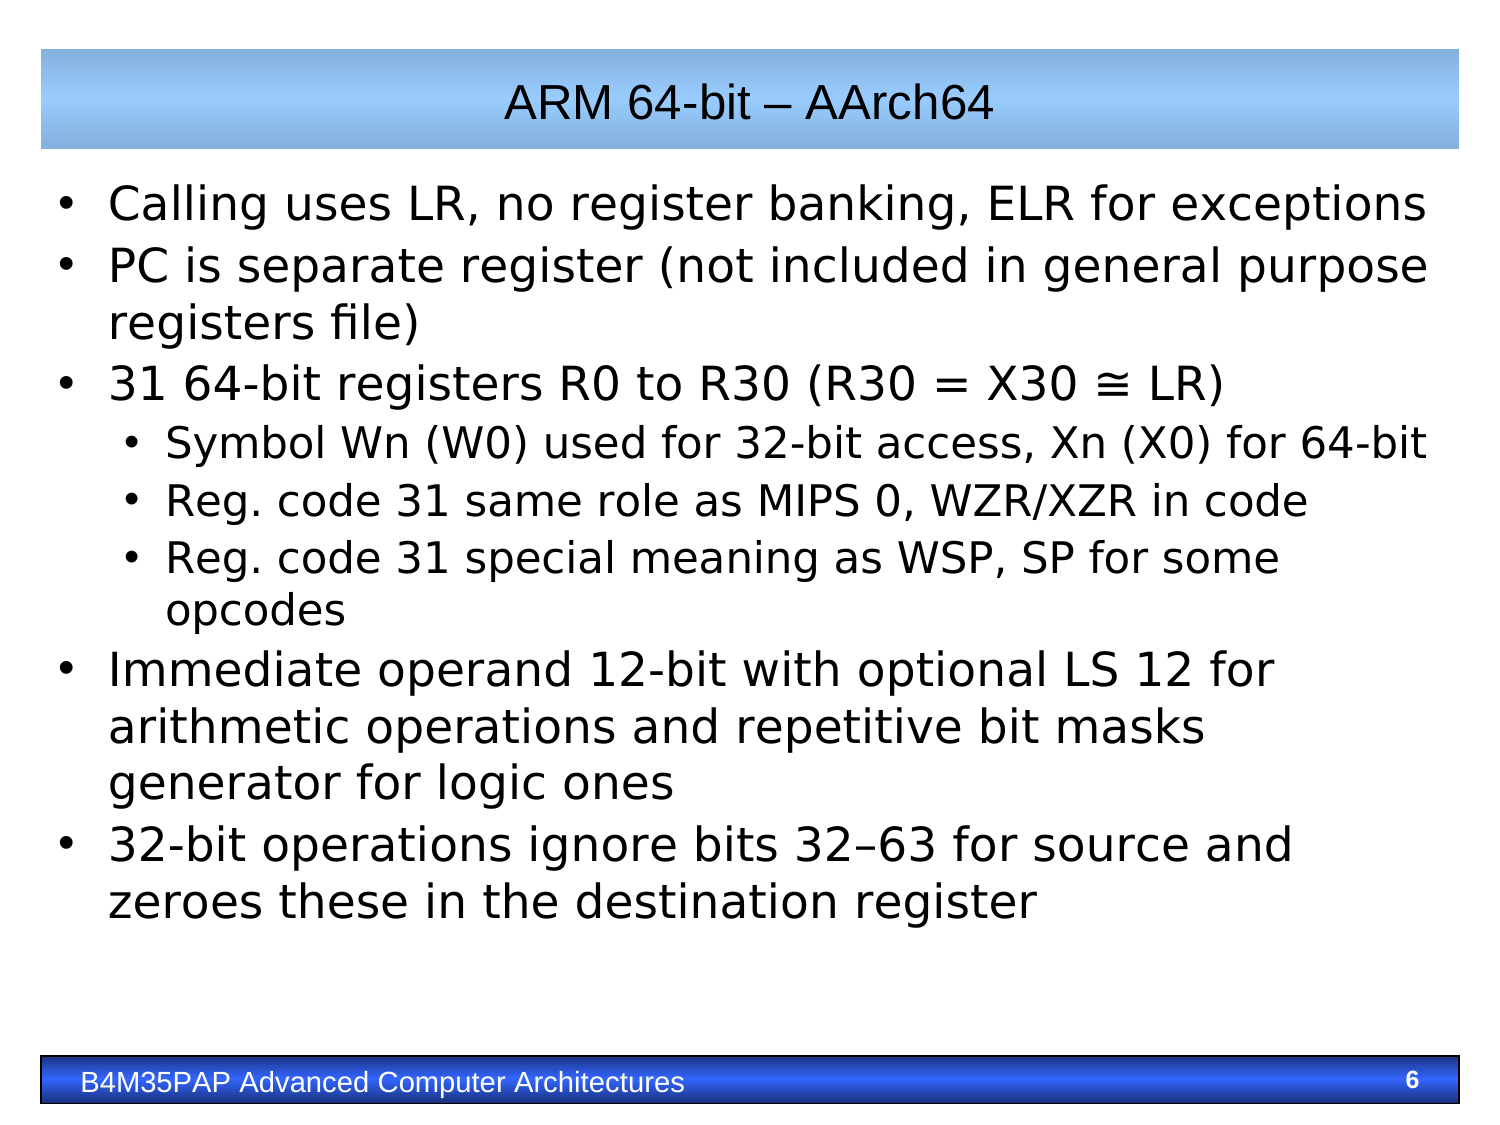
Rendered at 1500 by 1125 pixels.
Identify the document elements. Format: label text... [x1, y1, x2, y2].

list Calling uses LR, no register banking, ELR for exceptions PC is separate register (not included in general purpose registers file) 31 64-bit registers R0 to R30 (R30 = X30 ≅ LR) Symbol Wn (W0) used for 32-bit access, Xn (X0) for 64-bit Reg. code 31 same role as MIPS 0, WZR/XZR in code Reg. code 31 special meaning as WSP, SP for some opcodes Immediate operand 12-bit with optional LS 12 for arithmetic operations and repetitive bit masks generator for logic ones 32-bit operations ignore bits 32–63 for source and zeroes these in the destination register [44, 166, 1458, 1045]
title ARM 64-bit – AArch64 [41, 49, 1459, 149]
